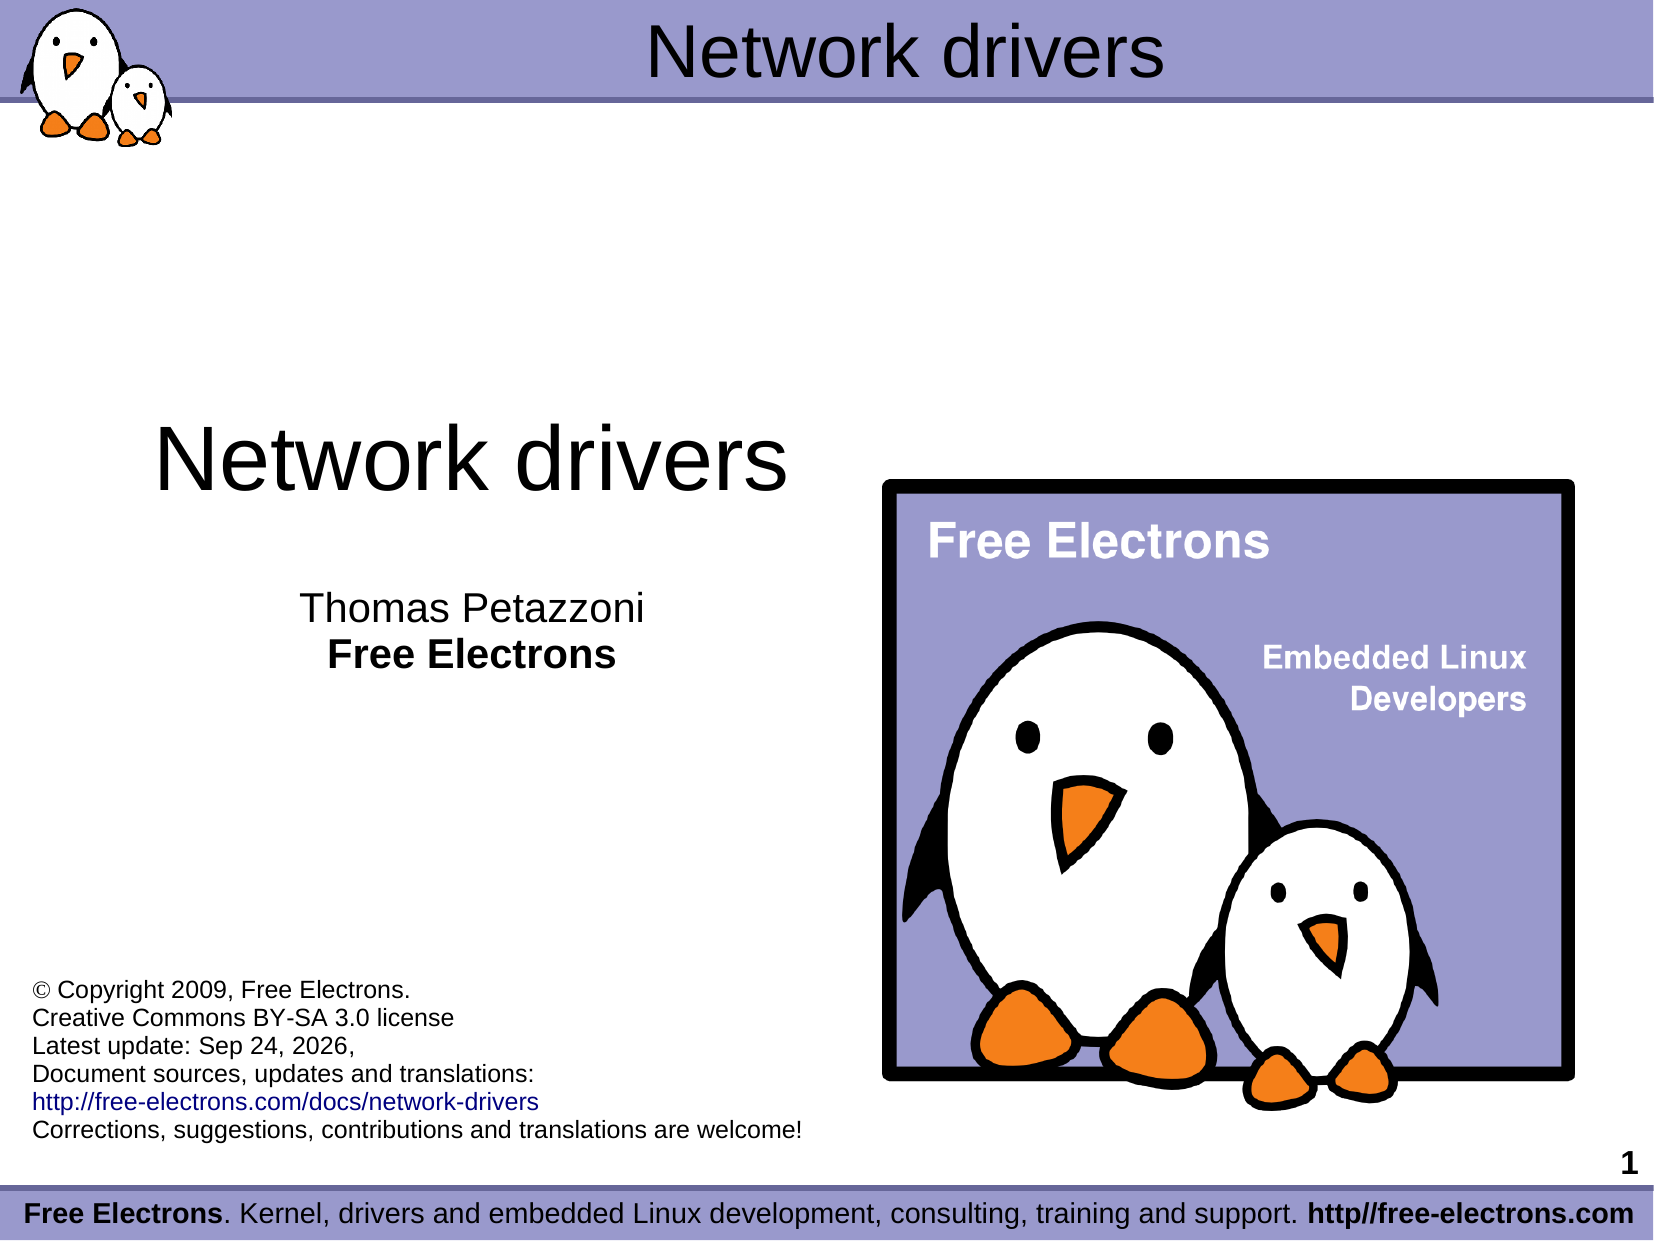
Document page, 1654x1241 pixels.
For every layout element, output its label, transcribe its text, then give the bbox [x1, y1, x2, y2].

subtitle Network drivers Thomas Petazzoni Free Electrons [87, 184, 840, 901]
picture [20, 8, 172, 147]
title Network drivers [161, 4, 1651, 98]
list © Copyright 2009, Free Electrons. Creative Commons BY-SA 3.0 license Latest update: Dec 17, 2009, Document sources, updates and translations: http://free-electrons.com/docs/network-drivers Corrections, suggestions, contributions and translations are welcome! [32, 975, 830, 1163]
picture [882, 479, 1575, 1111]
